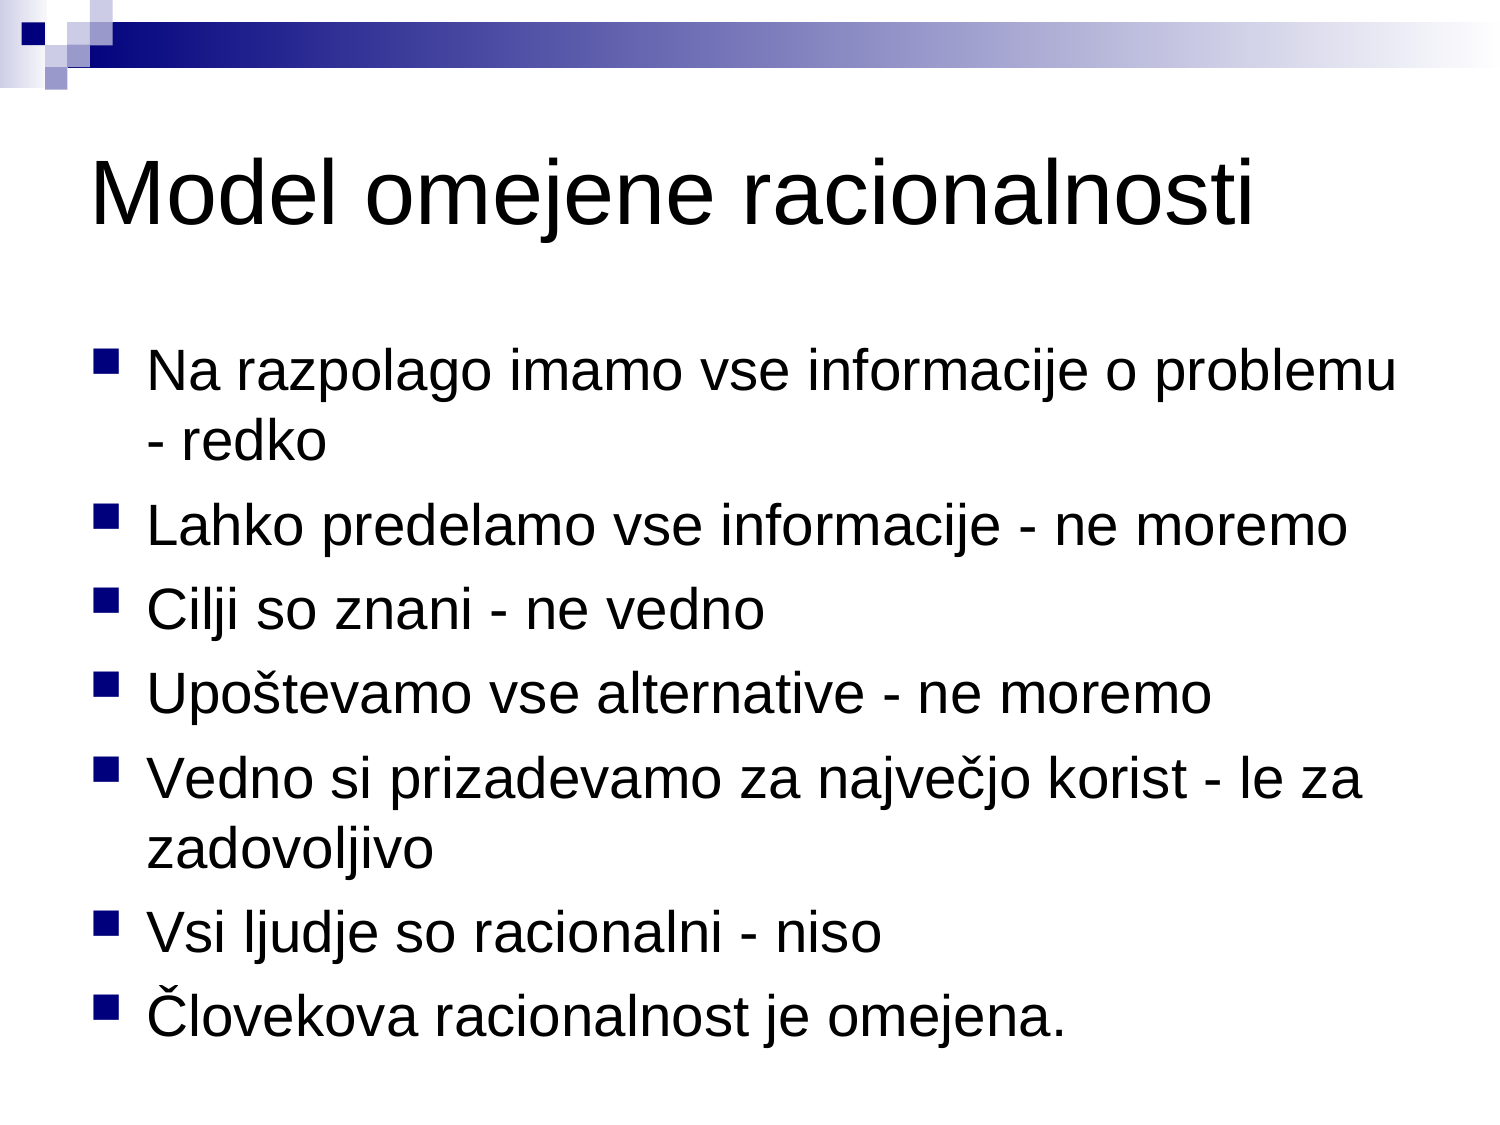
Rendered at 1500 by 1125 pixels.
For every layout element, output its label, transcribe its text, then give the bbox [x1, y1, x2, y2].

title Model omejene racionalnosti [75, 75, 1426, 301]
list Na razpolago imamo vse informacije o problemu - redko Lahko predelamo vse informacije - ne moremo Cilji so znani - ne vedno Upoštevamo vse alternative - ne moremo Vedno si prizadevamo za največjo korist - le za zadovoljivo Vsi ljudje so racionalni - niso Človekova racionalnost je omejena. [75, 324, 1426, 1058]
